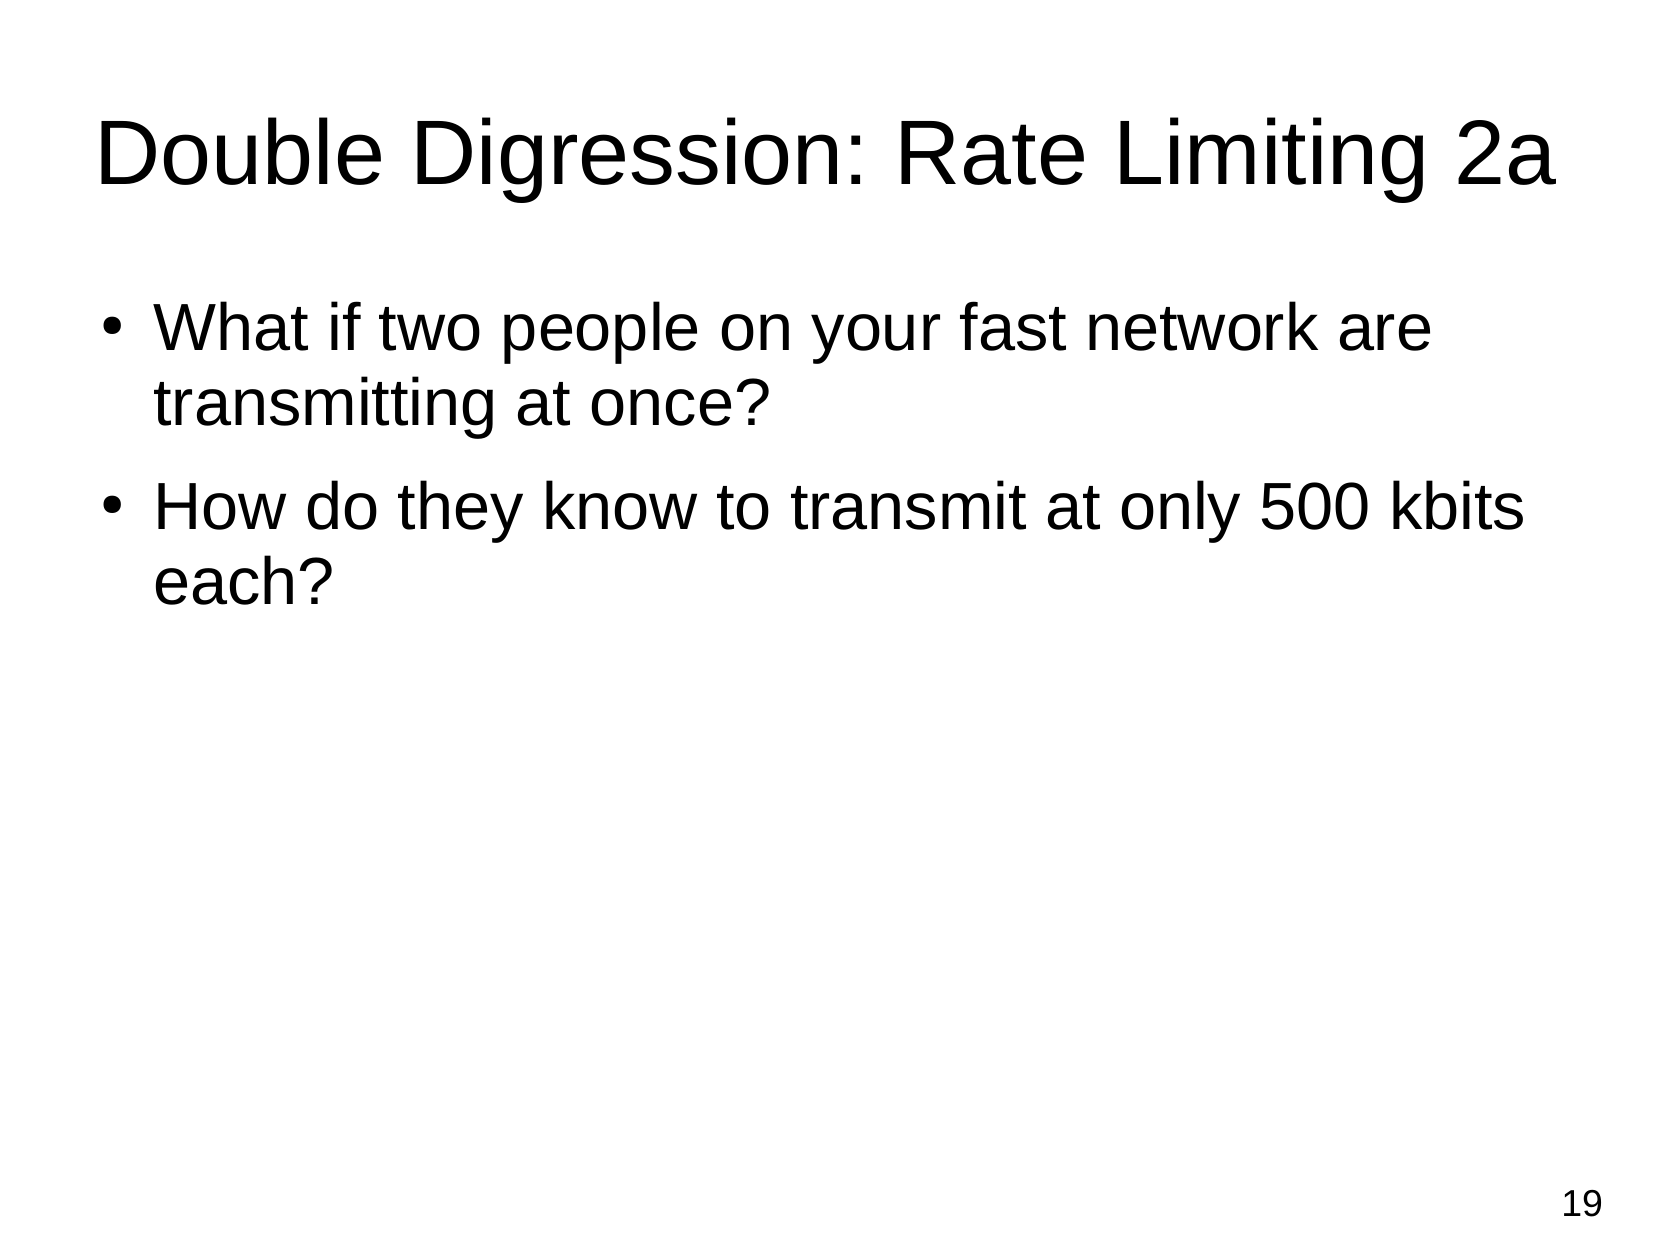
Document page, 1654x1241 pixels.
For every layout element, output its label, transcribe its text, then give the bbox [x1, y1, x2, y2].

list What if two people on your fast network are transmitting at once? How do they know to transmit at only 500 kbits each? [82, 290, 1571, 1109]
text_box 19 [1546, 1174, 1619, 1232]
title Double Digression: Rate Limiting 2a [82, 49, 1571, 257]
